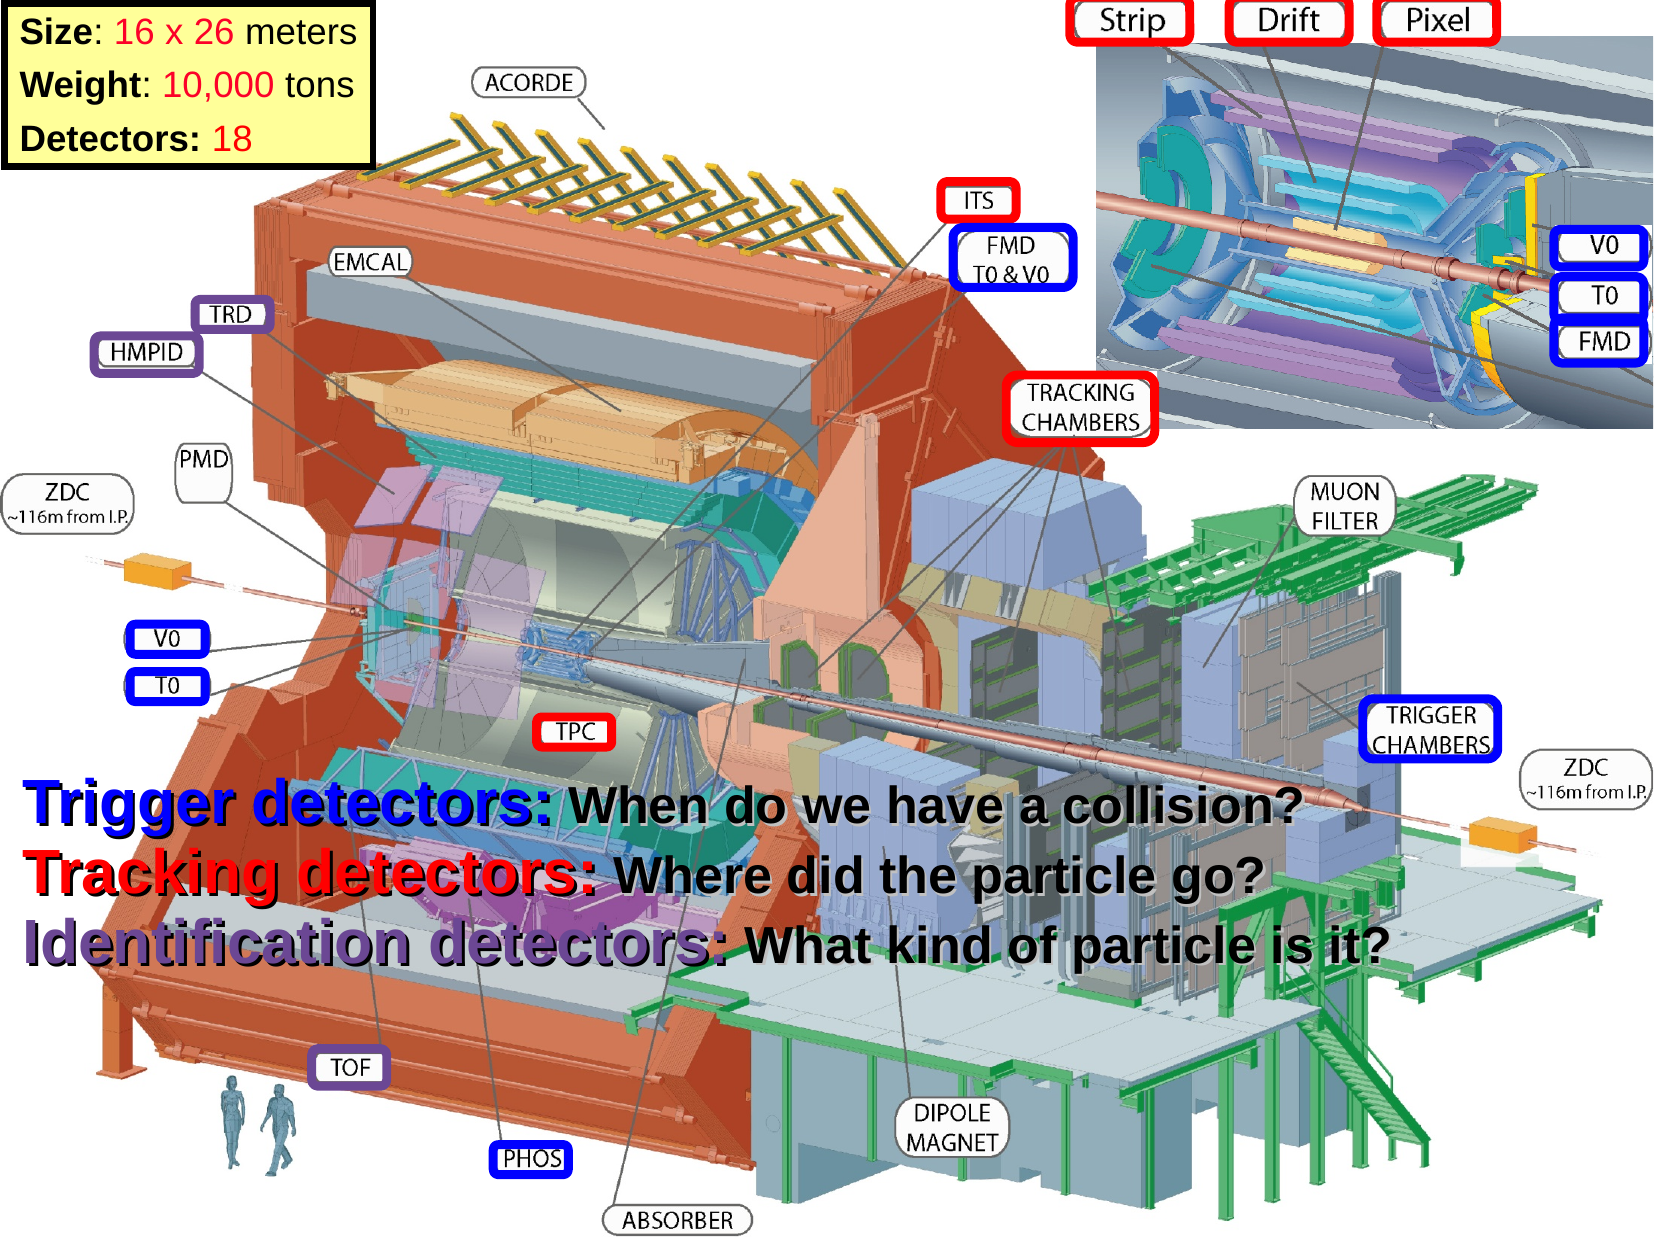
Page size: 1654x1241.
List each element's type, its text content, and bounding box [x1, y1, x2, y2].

picture [0, 0, 1654, 1240]
text_box Trigger detectors: When do we have a collision? Tracking detectors: Where did the particle go? Identification detectors: What kind of particle is it? [7, 760, 1613, 1043]
text_box Size: 16 x 26 meters Weight: 10,000 tons Detectors: 18 [4, 3, 373, 167]
picture [1382, 2, 1492, 37]
text_box [1112, 429, 1653, 475]
picture [1075, 2, 1185, 37]
picture [1234, 2, 1344, 37]
